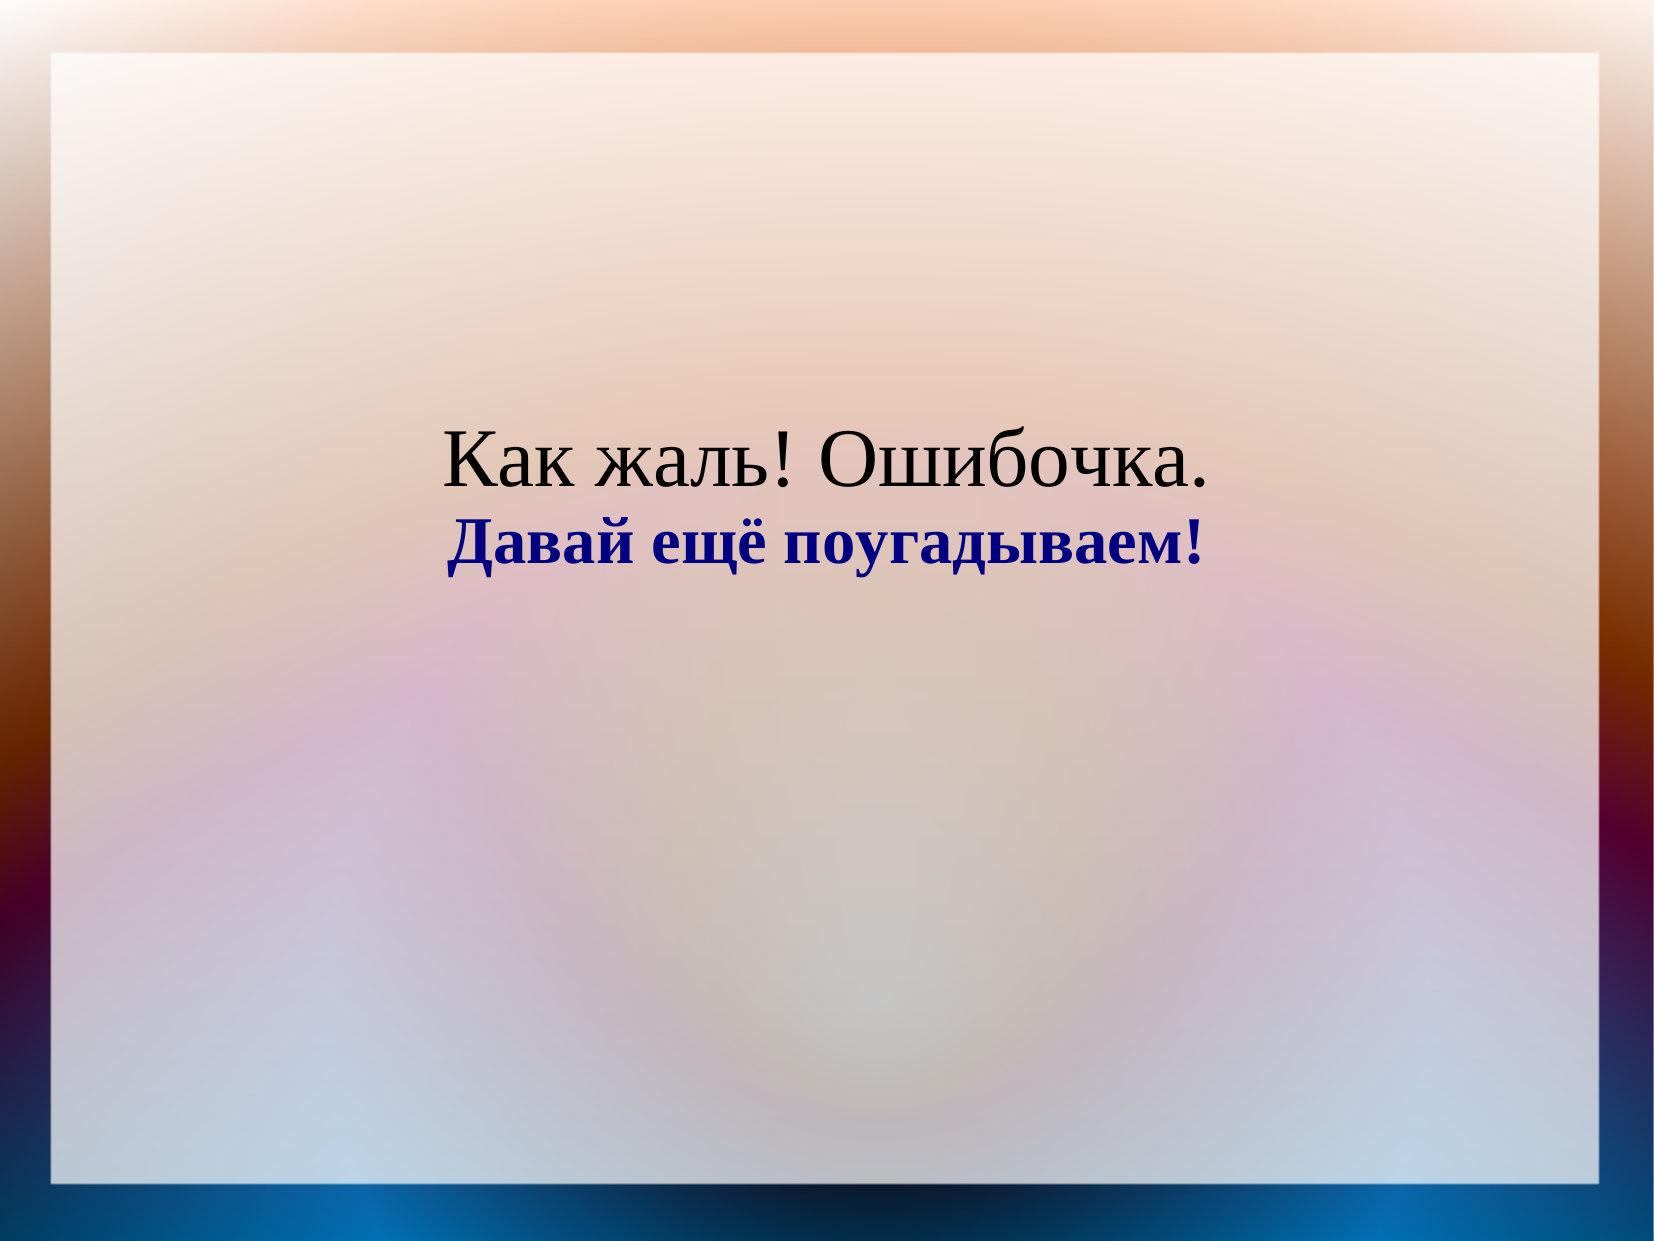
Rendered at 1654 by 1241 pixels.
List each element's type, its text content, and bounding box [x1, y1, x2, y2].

subtitle Как жаль! Ошибочка. Давай ещё поугадываем! [82, 55, 1571, 1010]
picture [0, 0, 1654, 1241]
